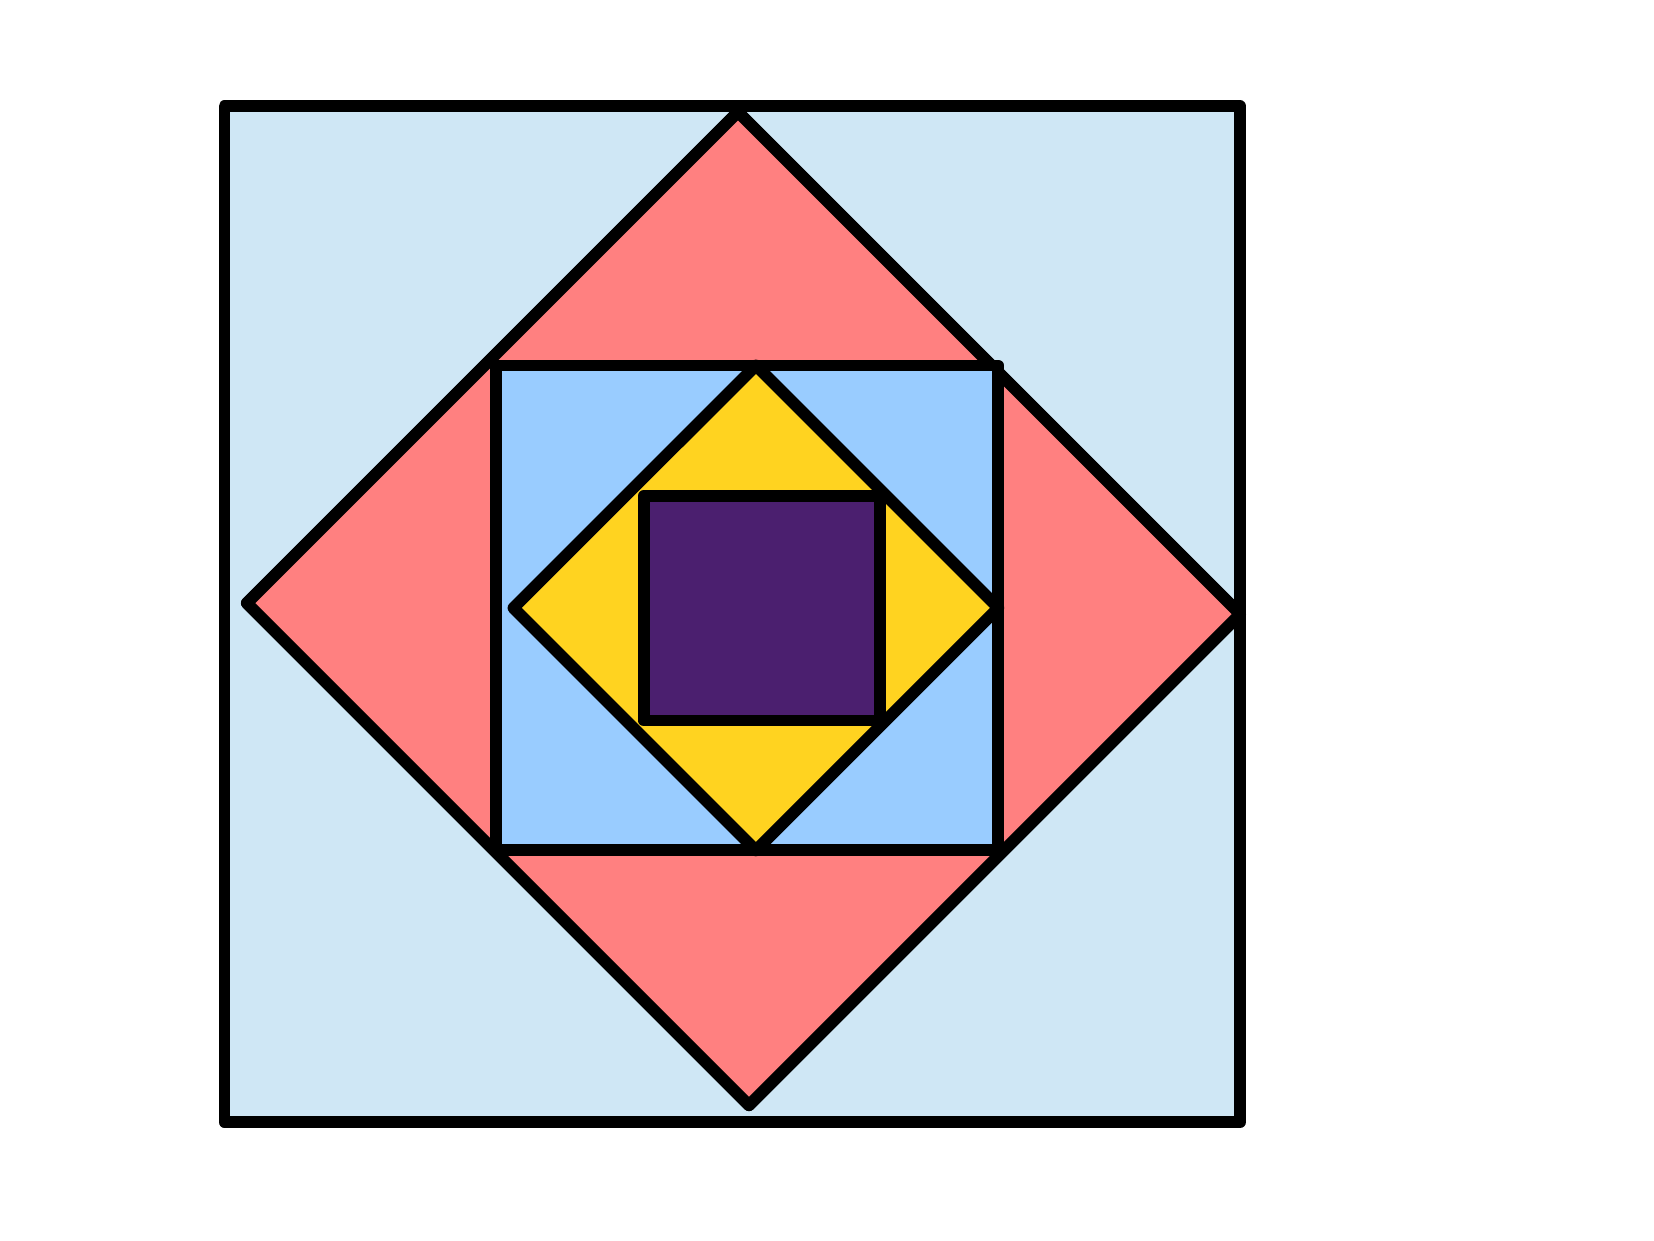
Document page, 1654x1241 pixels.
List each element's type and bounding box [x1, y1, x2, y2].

text_box [224, 106, 1241, 1123]
